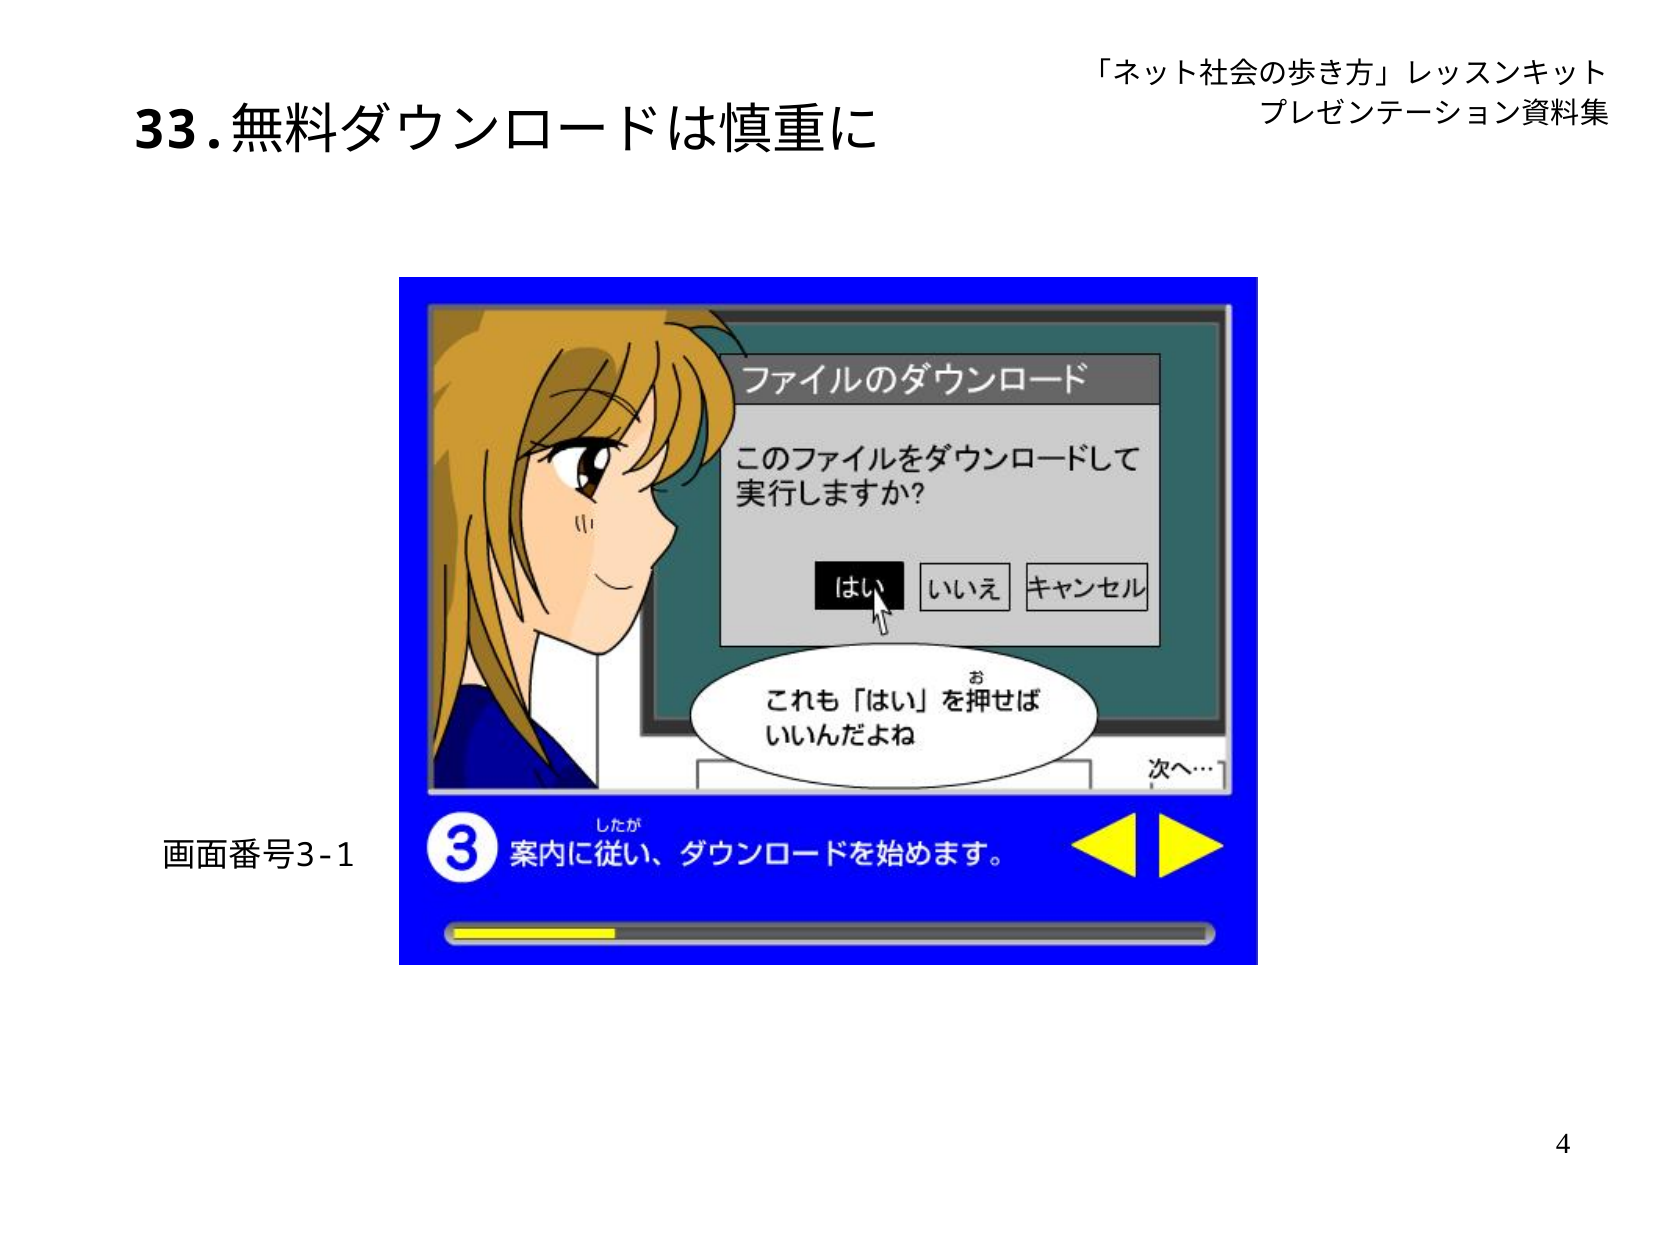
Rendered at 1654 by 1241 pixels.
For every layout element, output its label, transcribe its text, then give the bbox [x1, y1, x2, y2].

text_box 33.無料ダウンロードは慎重に [118, 88, 1241, 169]
picture [399, 277, 1258, 965]
text_box 「ネット社会の歩き方」レッスンキット プレゼンテーション資料集 [1062, 44, 1625, 139]
text_box 画面番号3-1 [147, 826, 384, 882]
